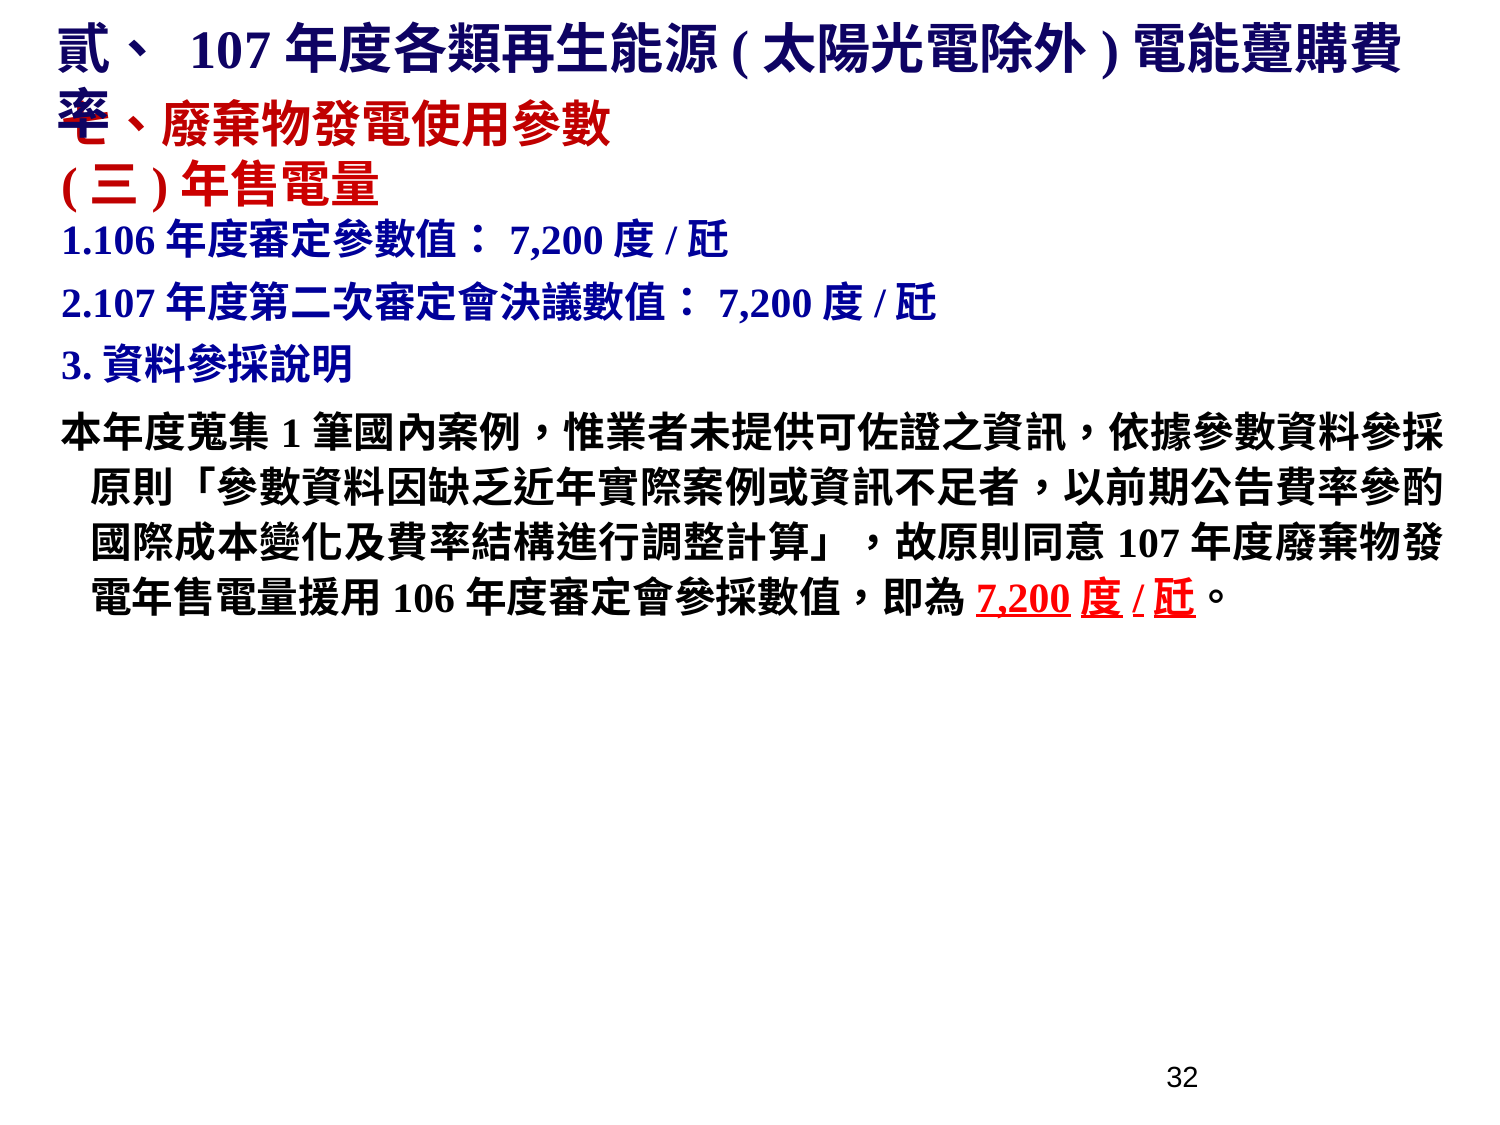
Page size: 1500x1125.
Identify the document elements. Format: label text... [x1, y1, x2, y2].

text_box <編號> [1151, 1051, 1500, 1125]
text_box 貳、 107年度各類再生能源(太陽光電除外)電能躉購費率 [41, 7, 1459, 90]
text_box 七、廢棄物發電使用參數 (三)年售電量 1.106年度審定參數值：7,200度/瓩 2.107年度第二次審定會決議數值：7,200度/瓩 3.資料參採說明 本年度蒐集1筆國內案例，惟業者未提供可佐證之資訊，依據參數資料參採原則「參數資料因缺乏近年實際案例或資訊不足者，以前期公告費率參酌國際成本變化及費率結構進行調整計算」，故原則同意107年度廢棄物發電年售電量援用106年度審定會參採數值，即為7,200度/瓩。 [46, 90, 1459, 628]
